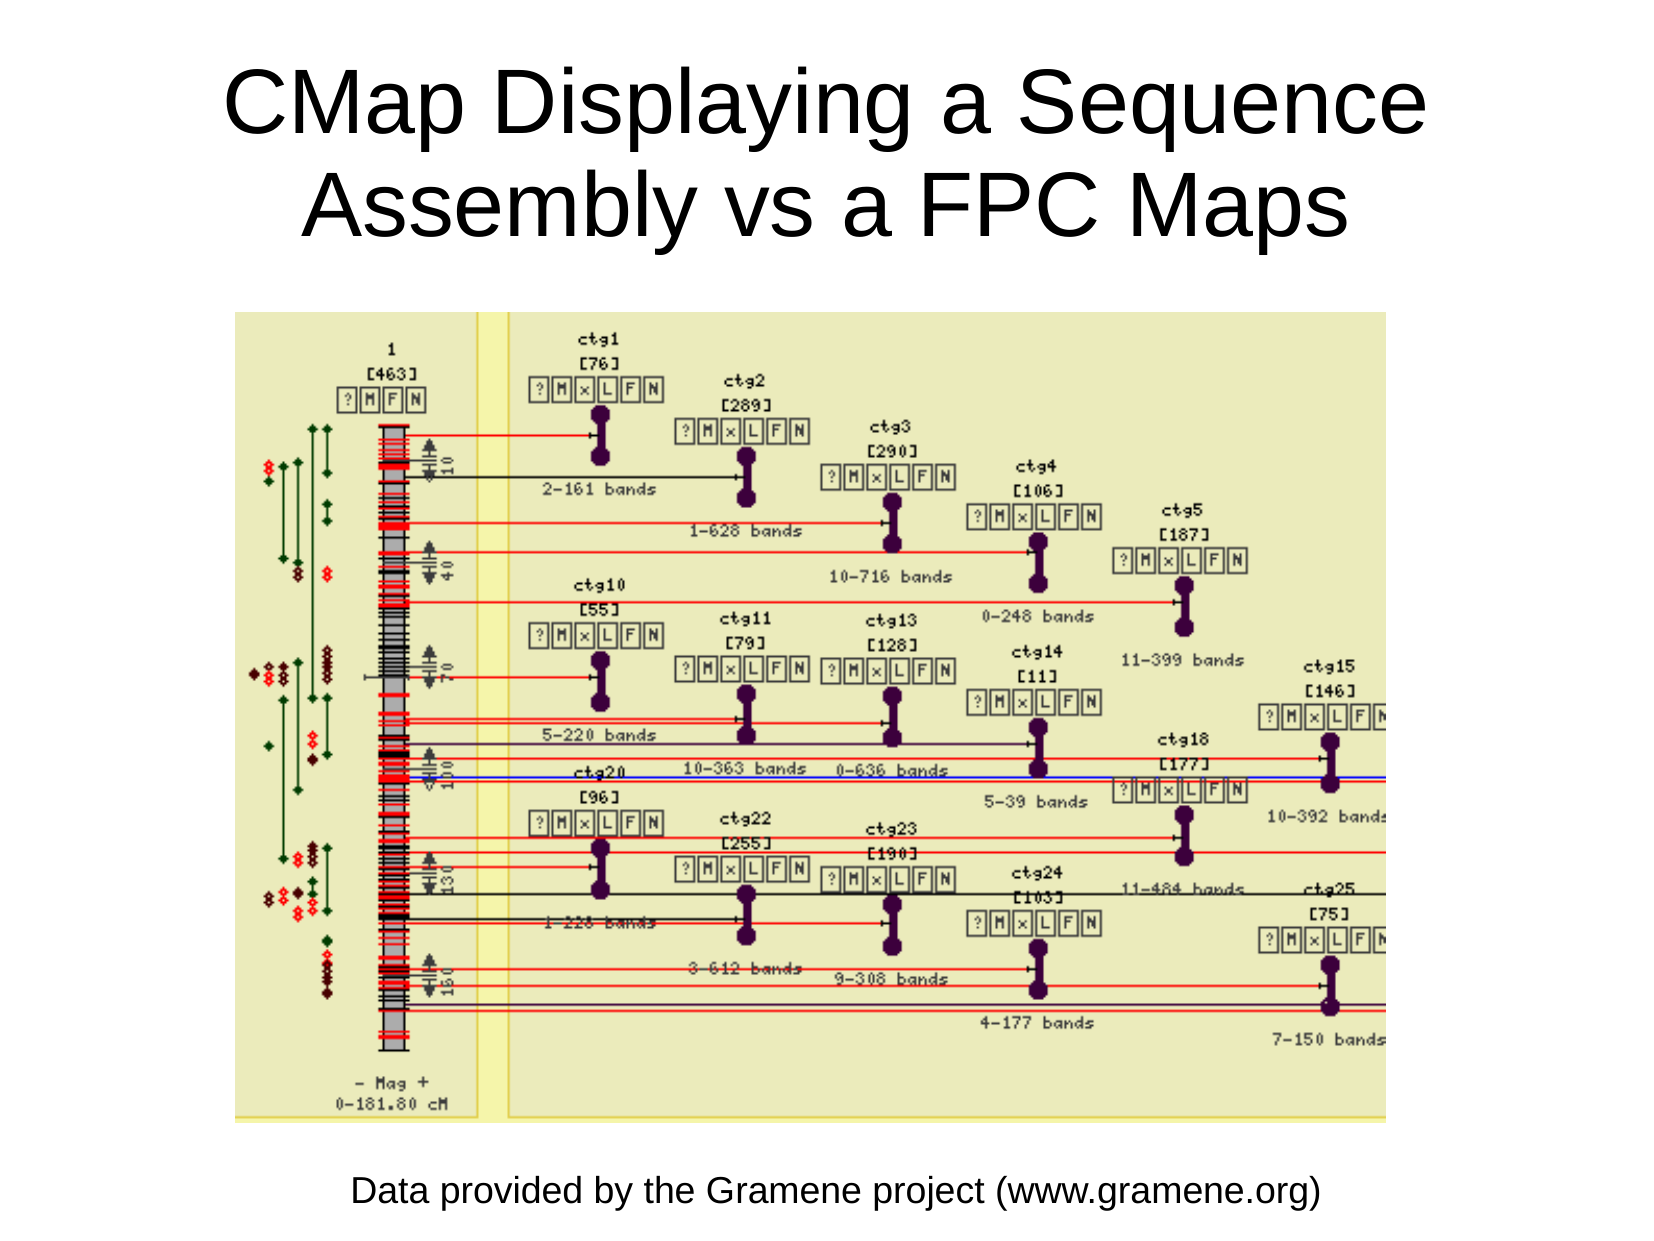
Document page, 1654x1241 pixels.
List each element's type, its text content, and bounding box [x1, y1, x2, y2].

text_box Data provided by the Gramene project (www.gramene.org) [335, 1162, 1337, 1220]
title CMap Displaying a Sequence Assembly vs a FPC Maps [82, 50, 1571, 256]
picture [235, 312, 1386, 1123]
